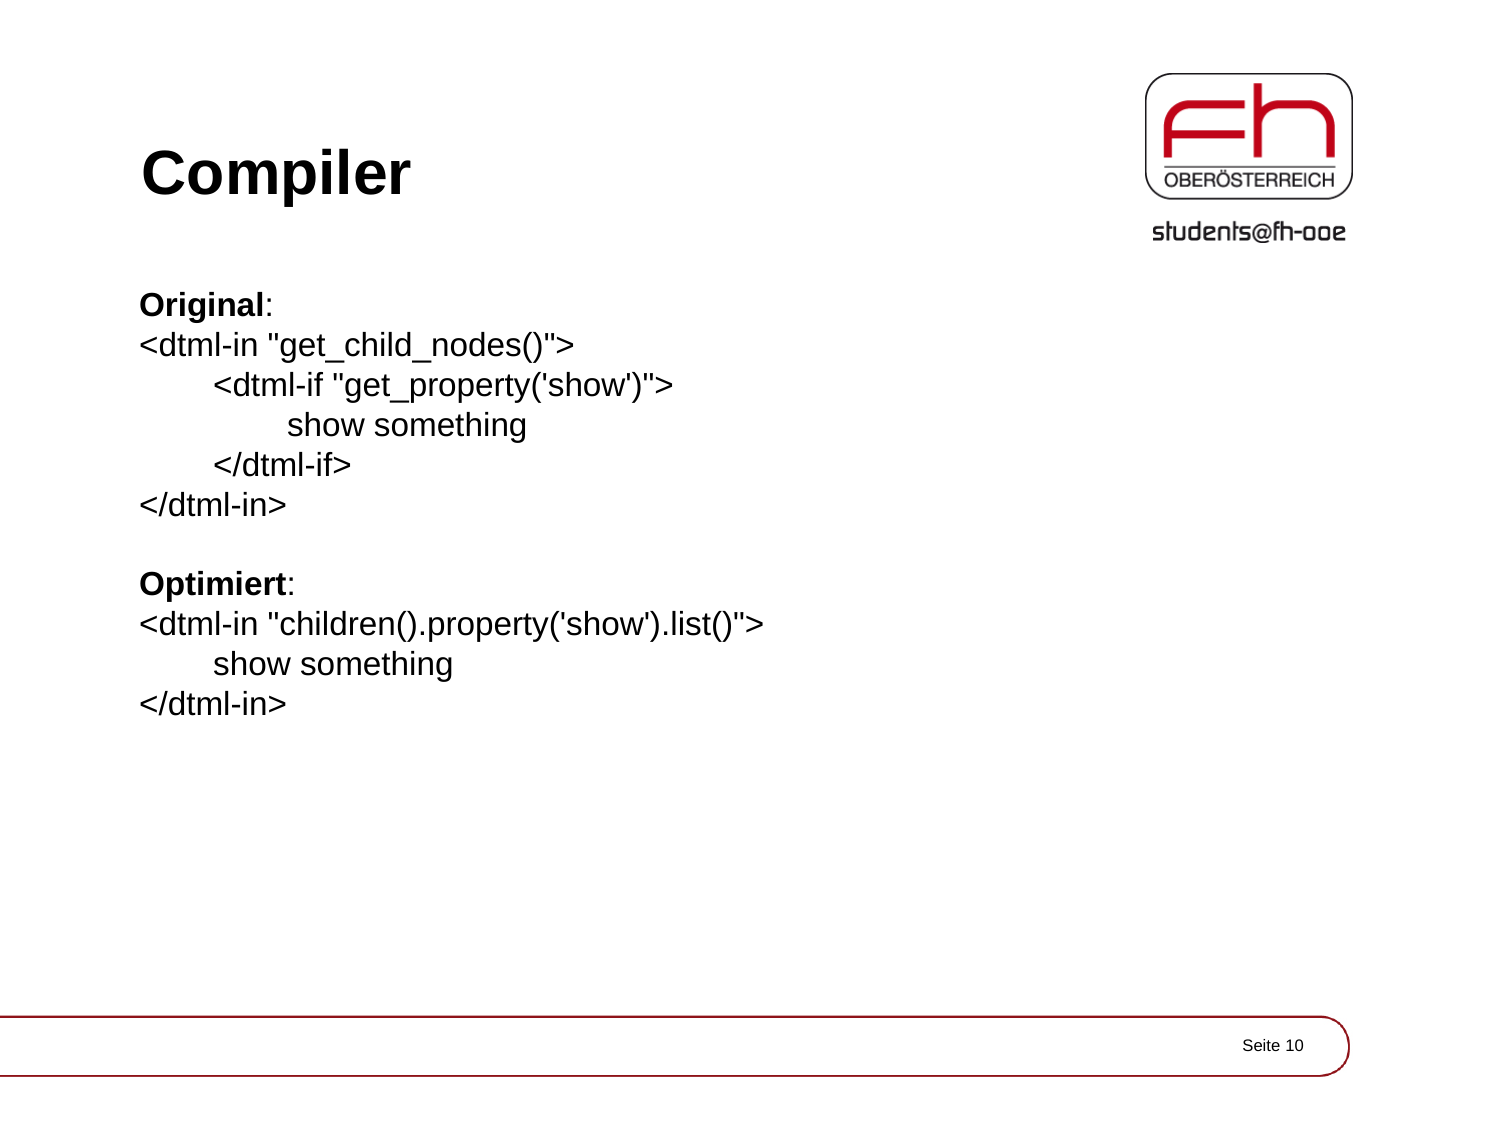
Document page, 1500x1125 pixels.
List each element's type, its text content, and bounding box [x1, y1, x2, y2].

picture [1145, 73, 1353, 243]
list Original: <dtml-in "get_child_nodes()"> <dtml-if "get_property('show')"> show something </dtml-if> </dtml-in> Optimiert: <dtml-in "children().property('show').list()"> show something </dtml-in> [129, 283, 1344, 1022]
text_box Seite <number> [991, 1027, 1304, 1063]
picture [0, 1012, 1353, 1080]
title Compiler [141, 66, 1108, 208]
